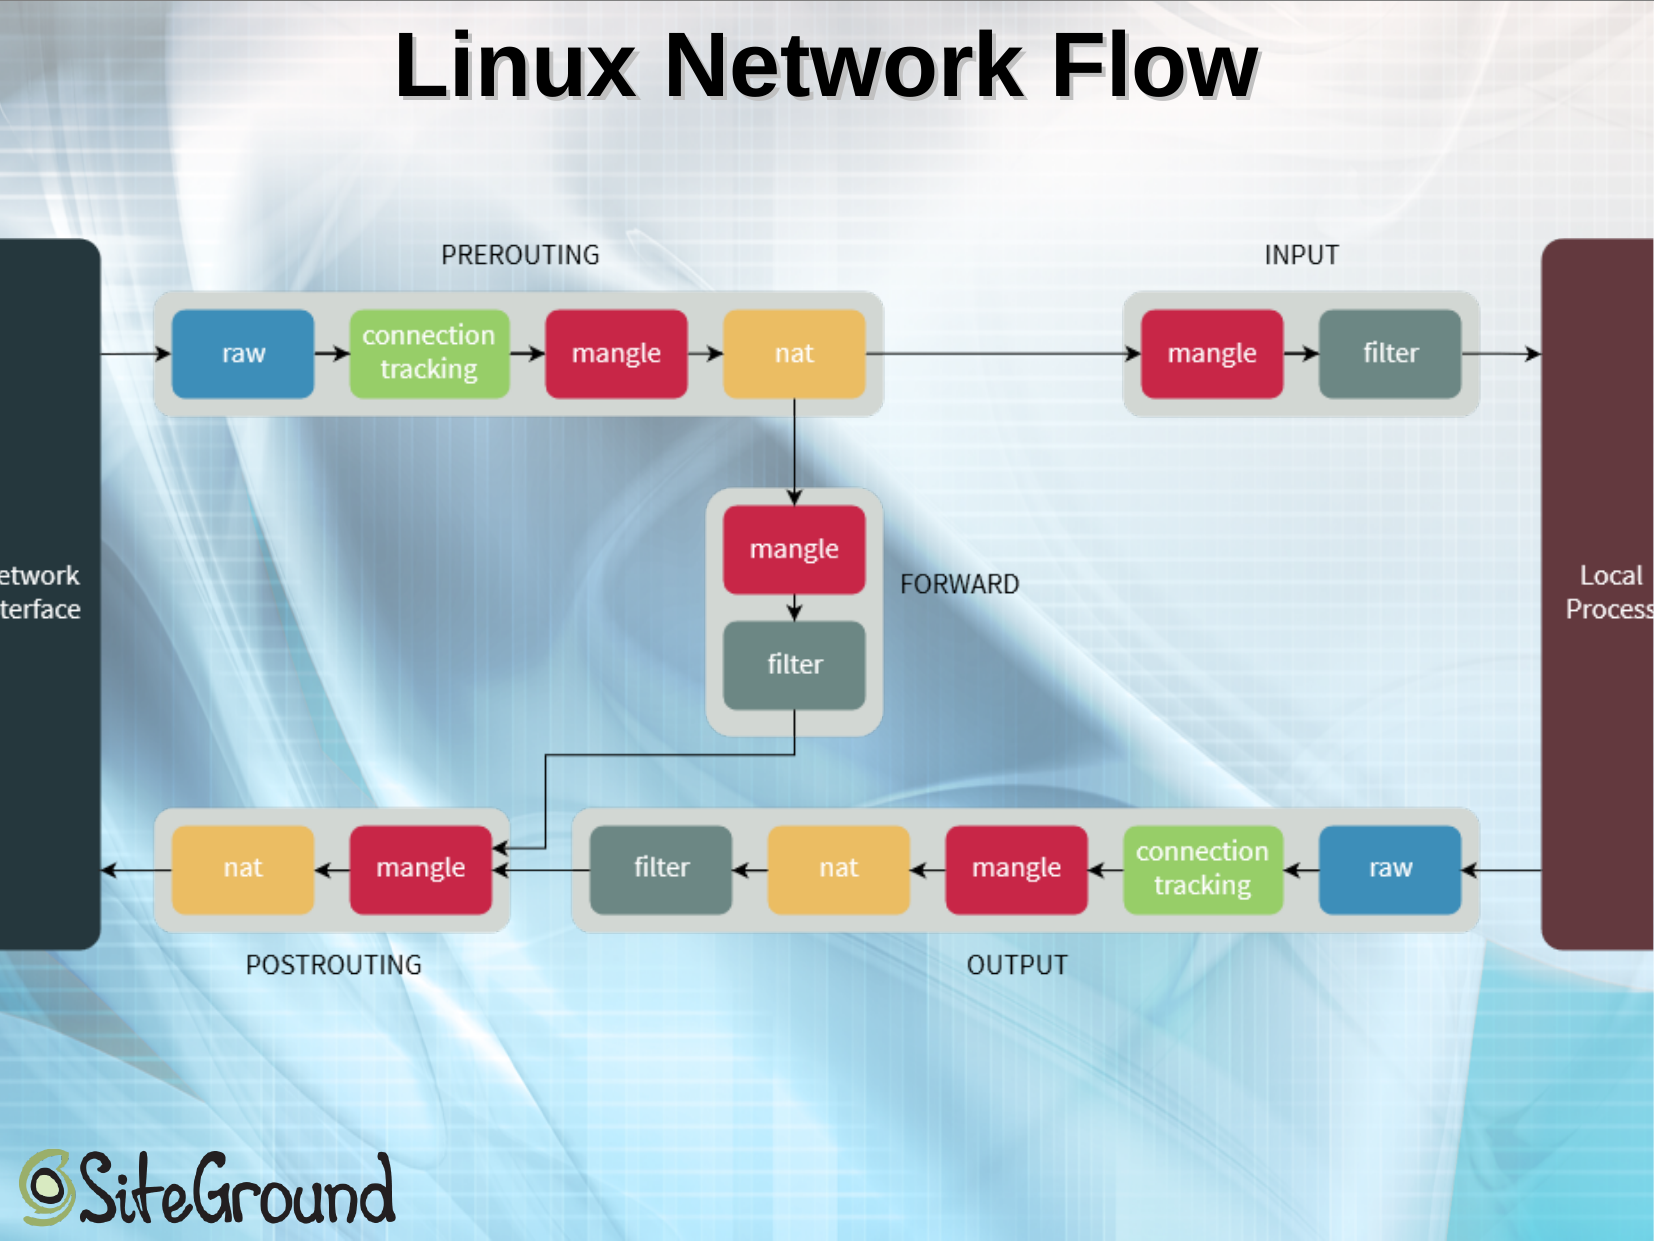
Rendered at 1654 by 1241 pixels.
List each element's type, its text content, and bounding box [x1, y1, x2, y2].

picture [0, 238, 1654, 989]
title Linux Network Flow [82, 0, 1571, 168]
picture [15, 1145, 396, 1233]
